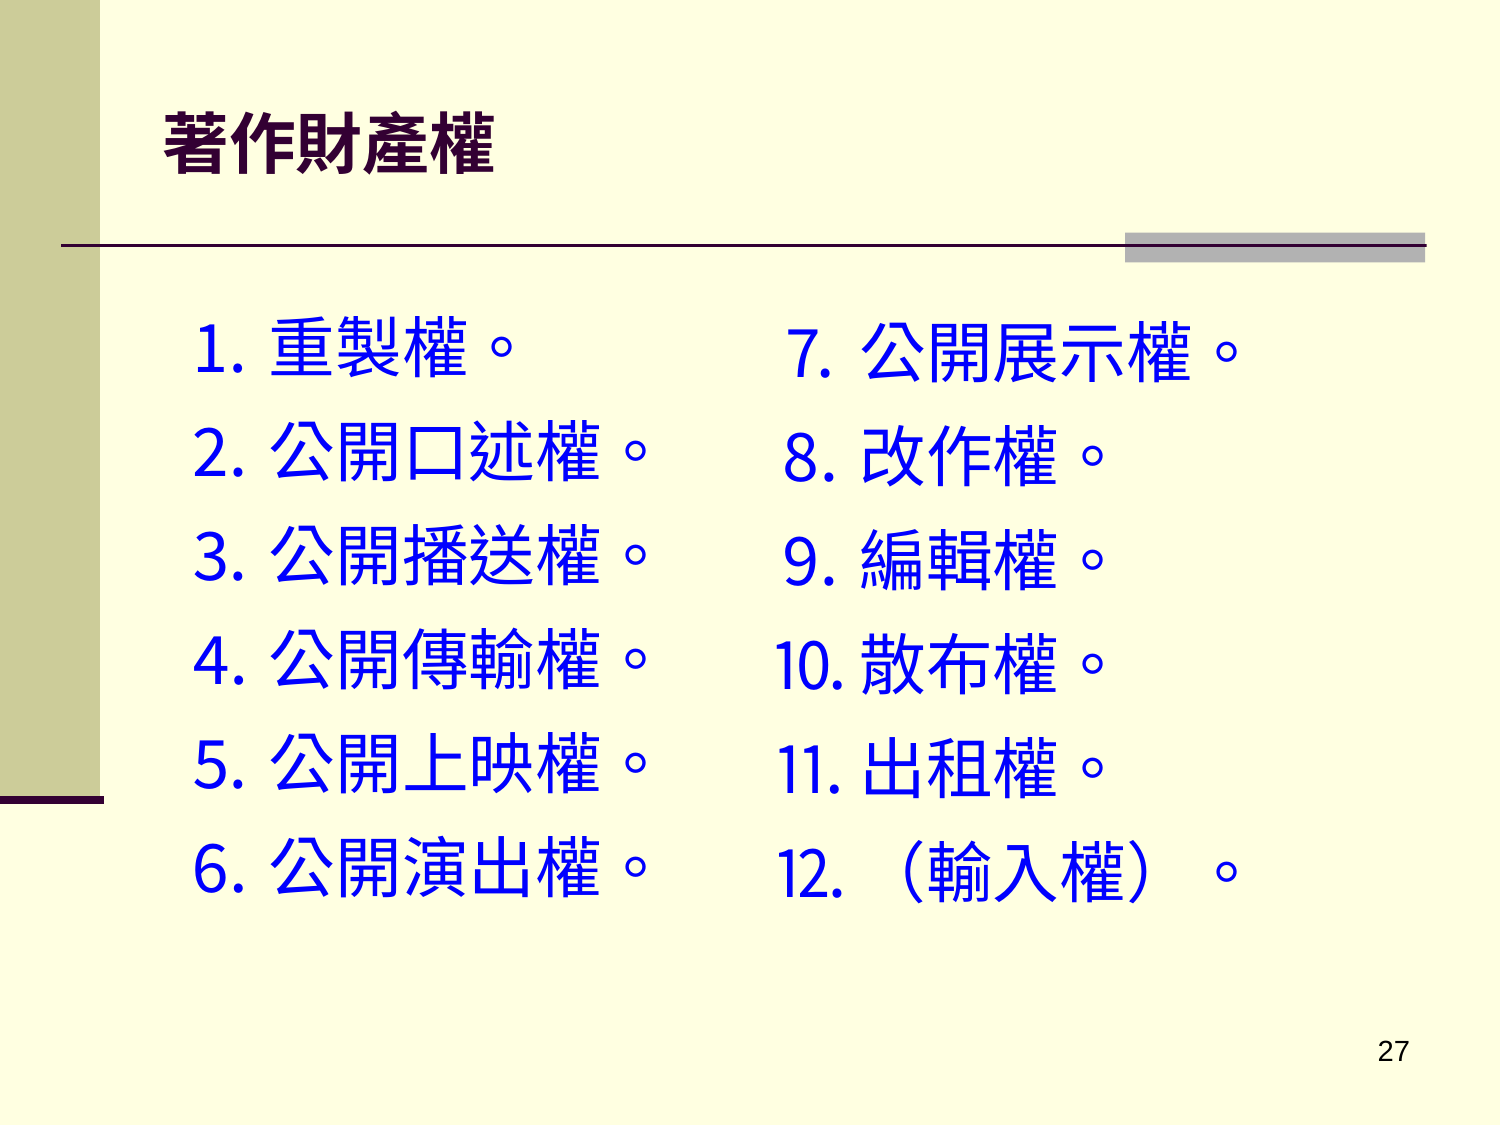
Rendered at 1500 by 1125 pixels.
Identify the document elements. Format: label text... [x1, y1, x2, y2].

title 著作財產權 [147, 66, 1376, 218]
list ⒎公開展示權。 ⒏改作權。 ⒐編輯權。 ⒑散布權。 ⒒出租權。 ⒓（輸入權）。 [761, 278, 1390, 1022]
list ⒈重製權。 ⒉公開口述權。 ⒊公開播送權。 ⒋公開傳輸權。 ⒌公開上映權。 ⒍公開演出權。 [171, 314, 740, 1058]
text_box <編號> [1074, 1024, 1426, 1103]
